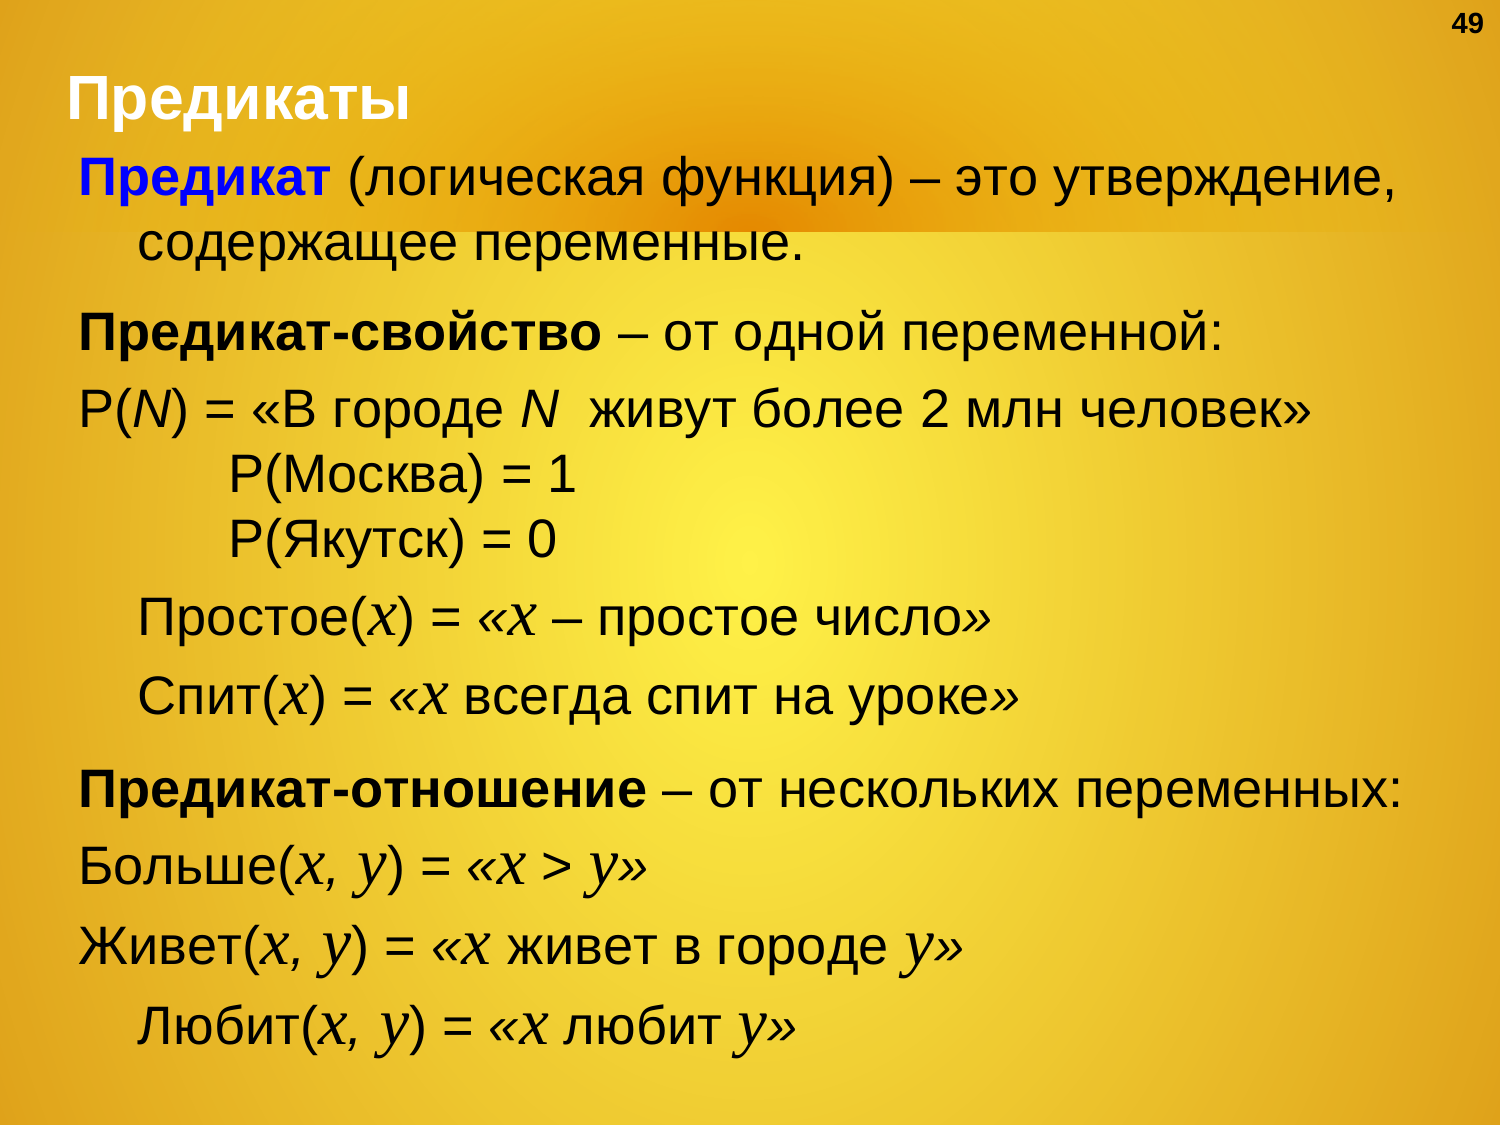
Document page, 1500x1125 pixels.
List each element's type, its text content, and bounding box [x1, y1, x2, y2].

title Предикаты [51, 49, 1426, 127]
text_box Предикат (логическая функция) – это утверждение, содержащее переменные. Предикат-свойство – от одной переменной: P(N) = «В городе N живут более 2 млн человек» P(Москва) = 1 P(Якутск) = 0 Простое(x) = «x – простое число» Спит(x) = «x всегда спит на уроке» Предикат-отношение – от нескольких переменных: Больше(x, y) = «x > y» Живет(x, y) = «x живет в городе y» Любит(x, y) = «x любит y» [63, 133, 1472, 1066]
text_box <номер> [1148, 0, 1499, 75]
